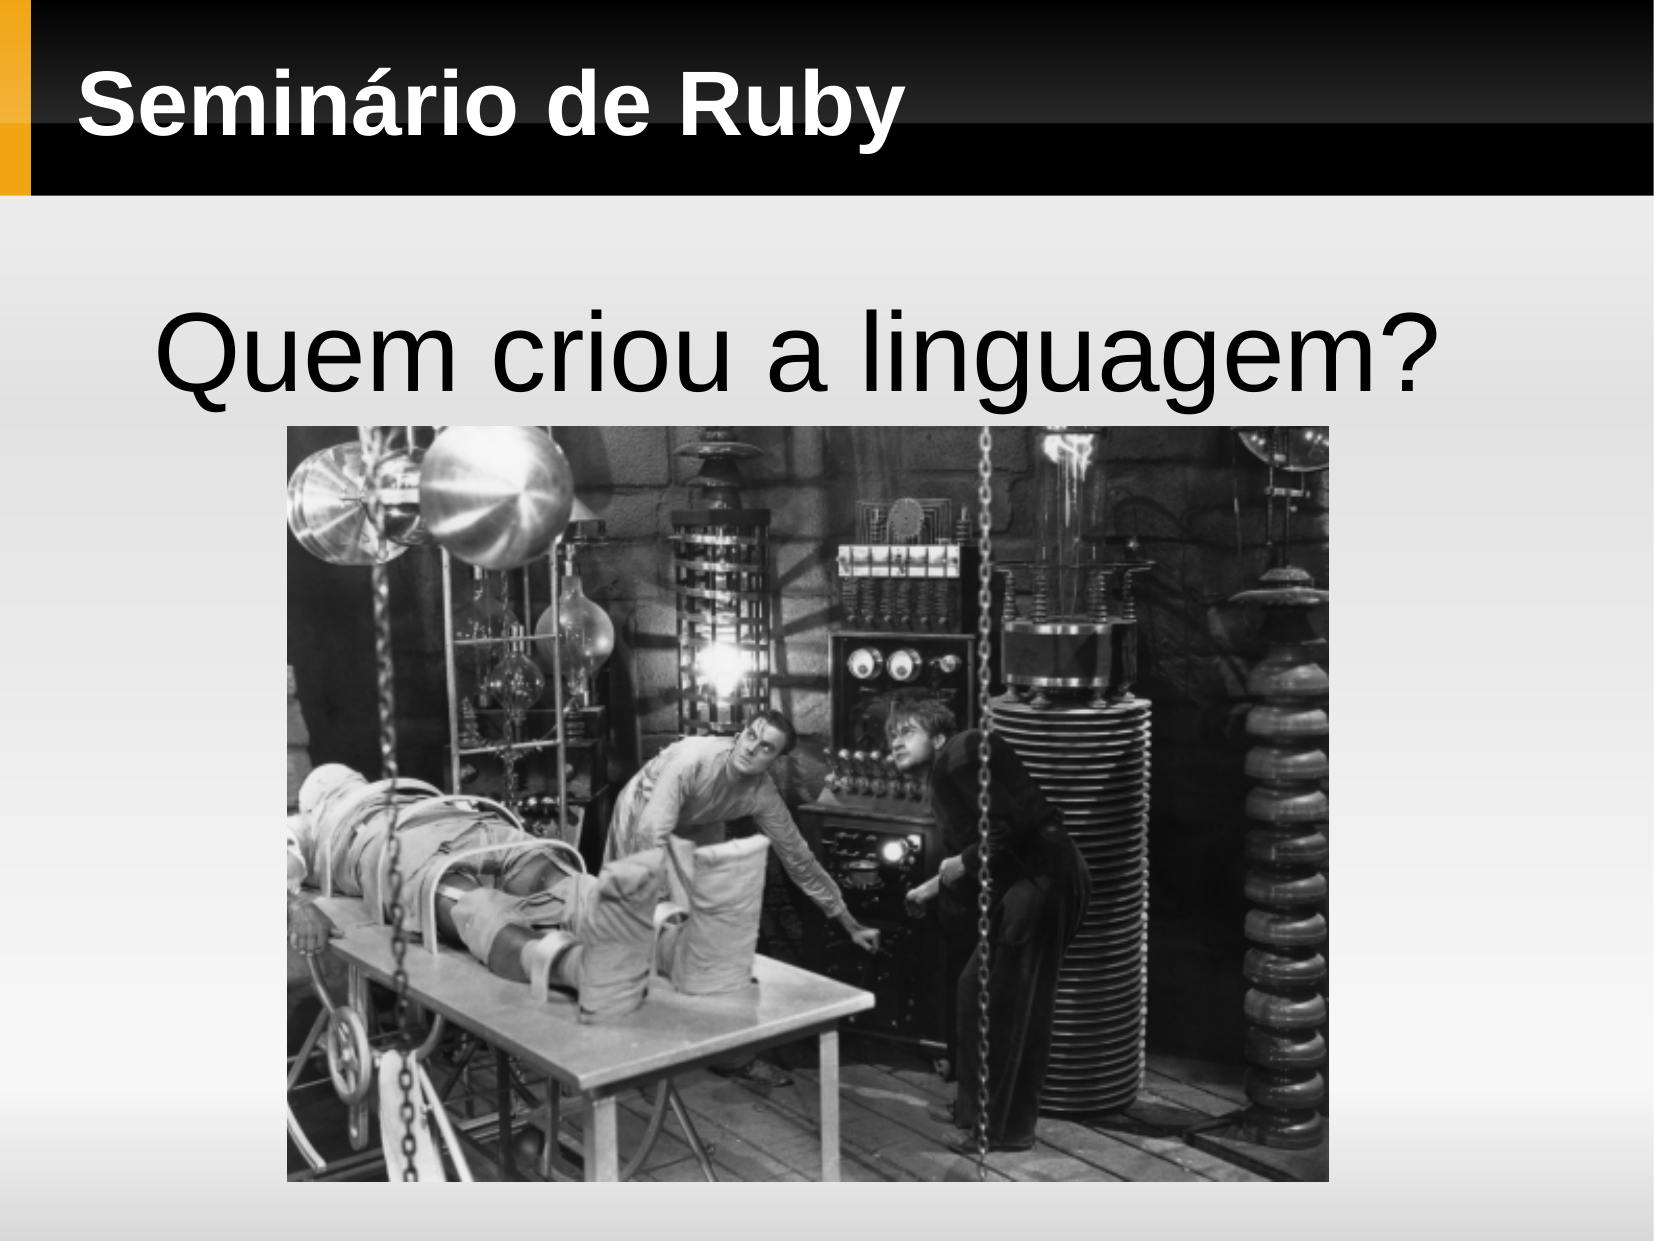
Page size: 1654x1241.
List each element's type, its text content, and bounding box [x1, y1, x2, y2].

picture [0, 0, 1654, 1241]
list Quem criou a linguagem? [82, 290, 1571, 1094]
title Seminário de Ruby [76, 7, 1565, 200]
